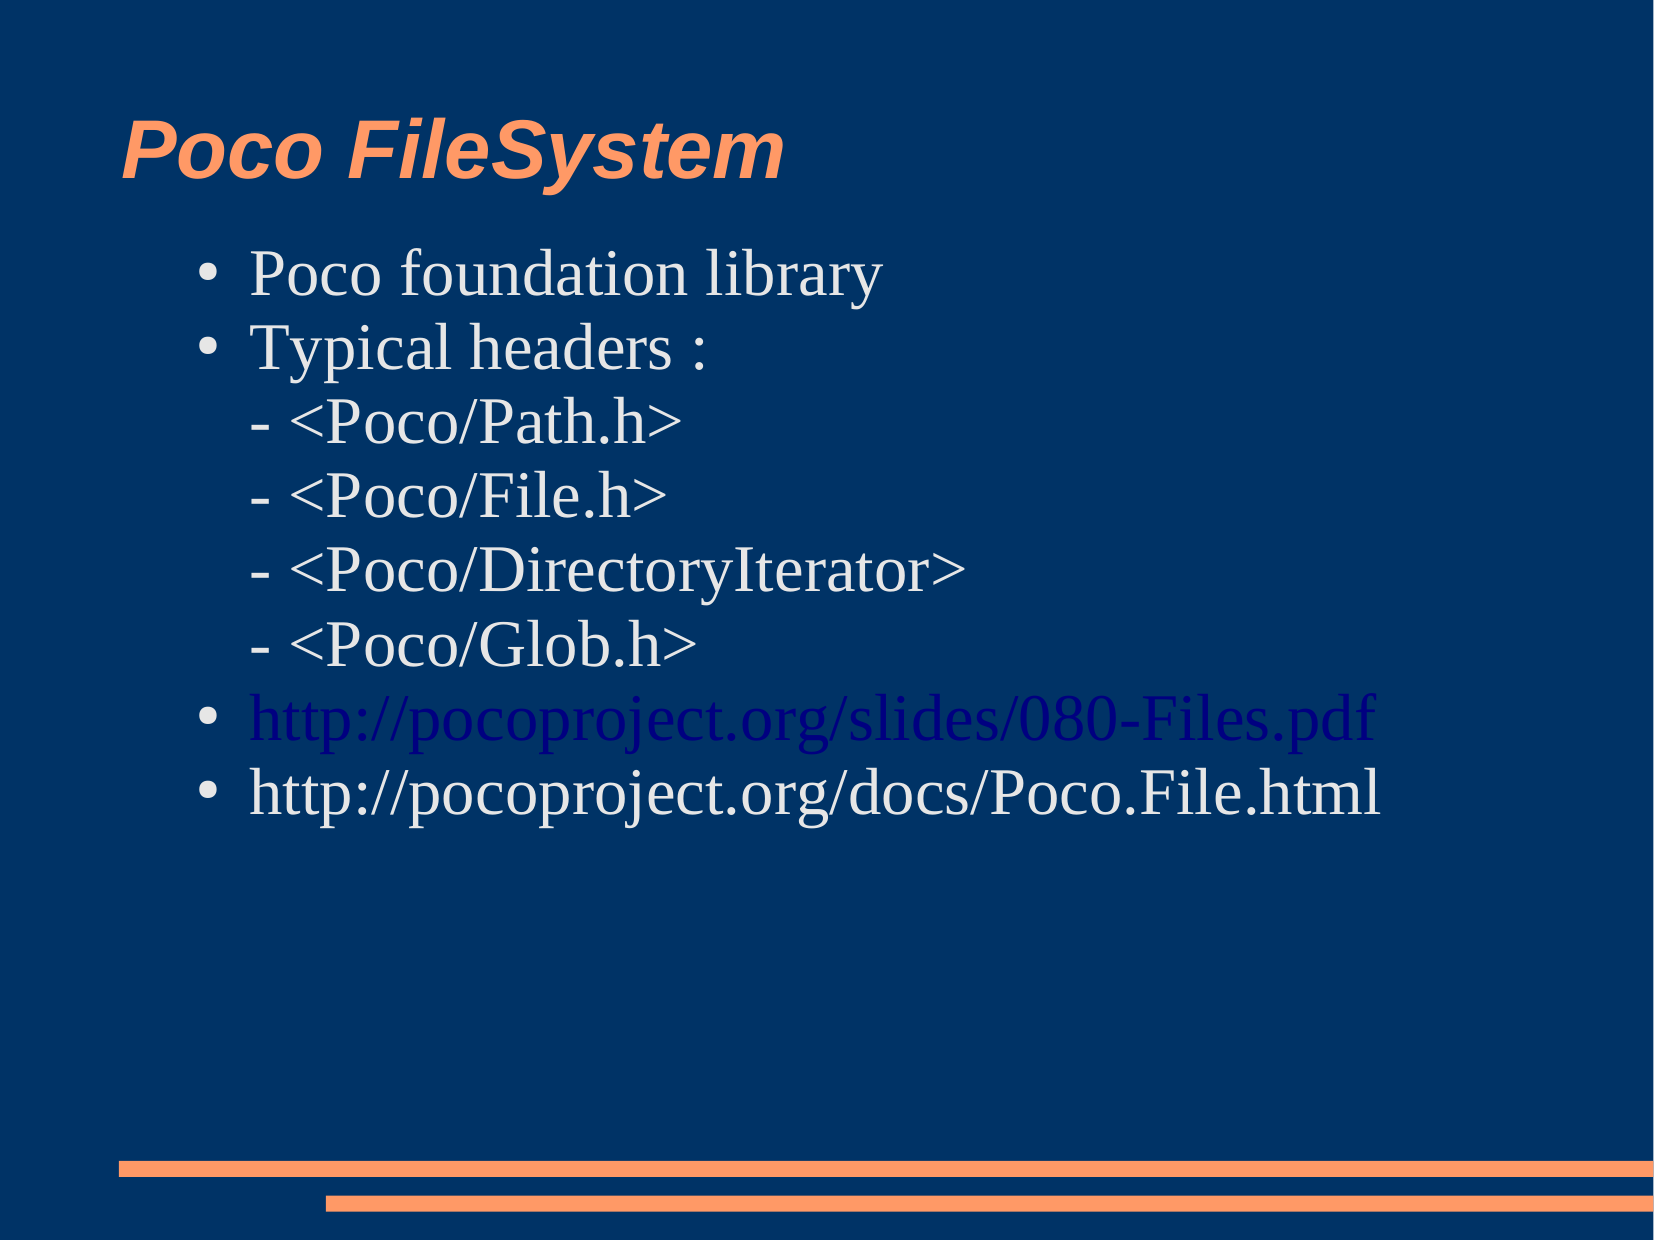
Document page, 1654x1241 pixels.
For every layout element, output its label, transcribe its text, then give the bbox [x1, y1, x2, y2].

list Poco foundation library Typical headers : - <Poco/Path.h> - <Poco/File.h> - <Poco/DirectoryIterator> - <Poco/Glob.h> http://pocoproject.org/slides/080-Files.pdf http://pocoproject.org/docs/Poco.File.html [178, 236, 1570, 1147]
title Poco FileSystem [121, 46, 1534, 254]
